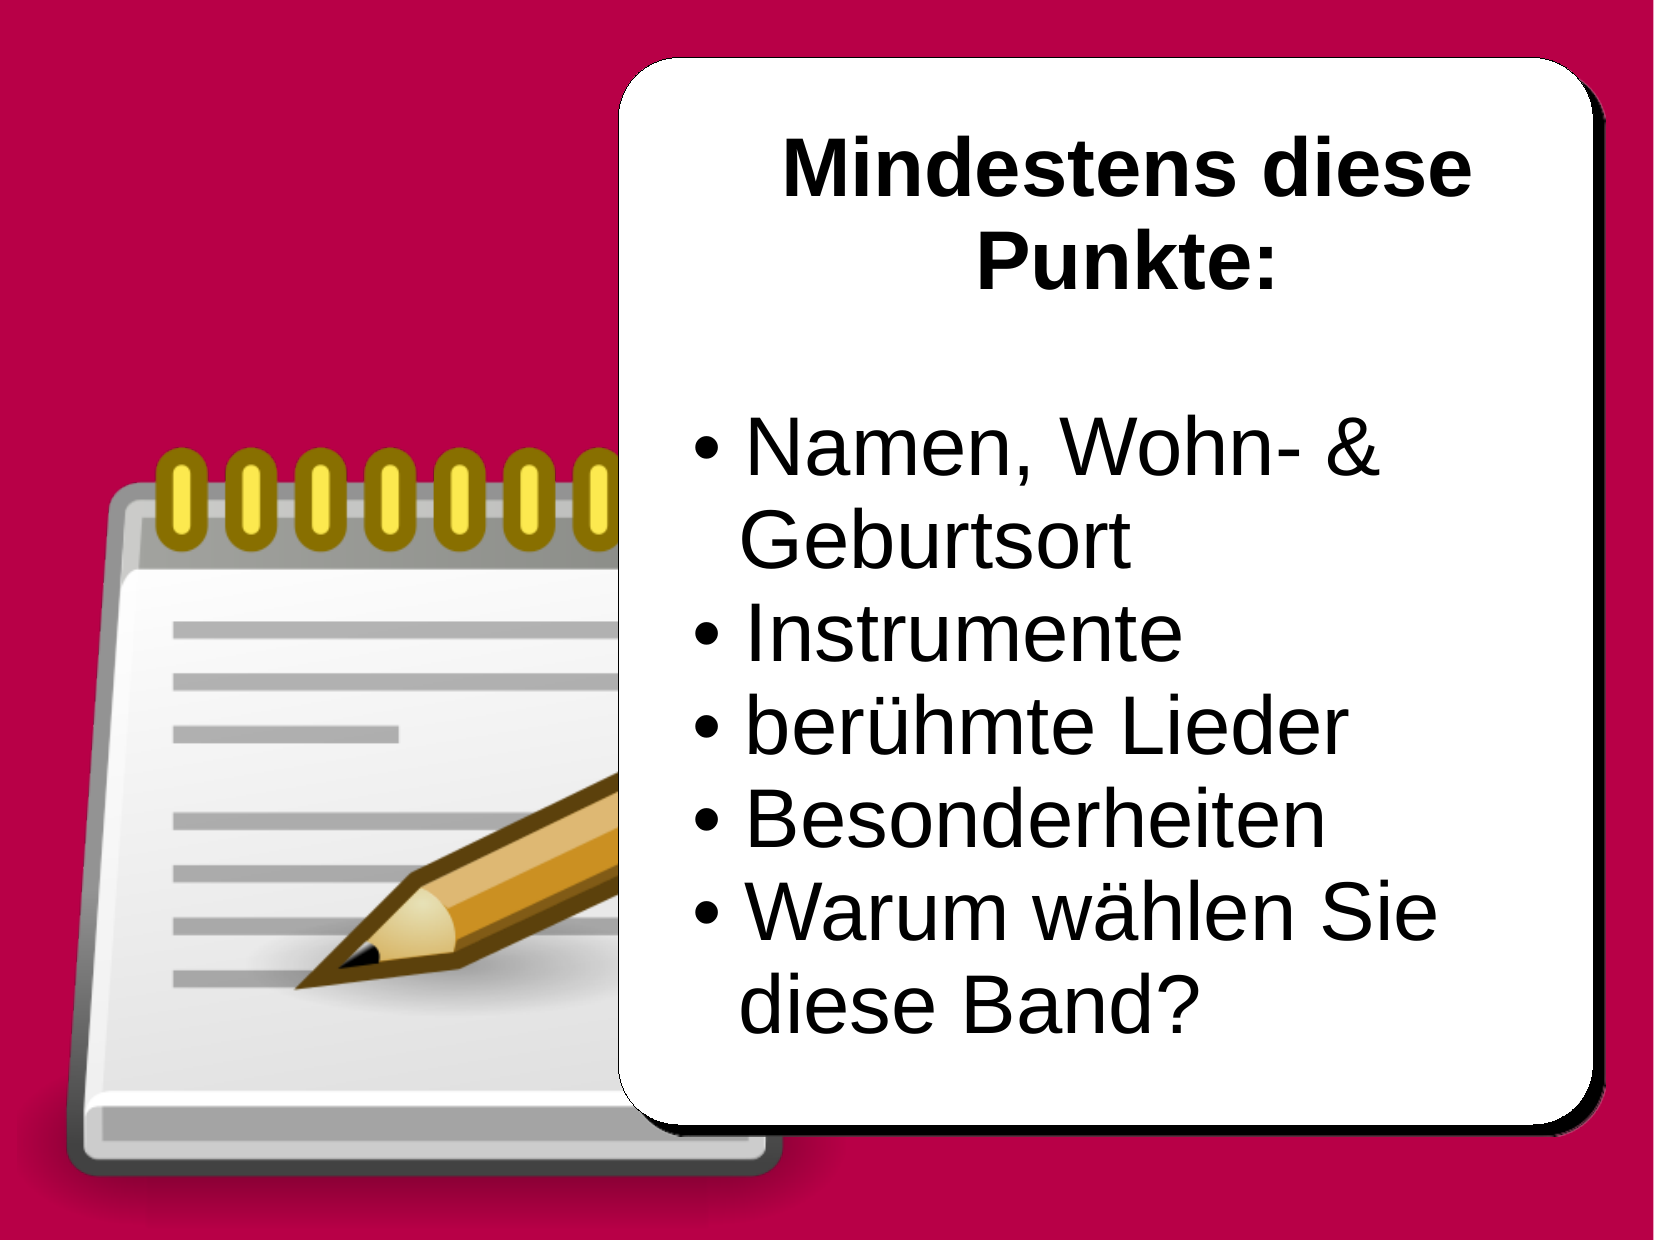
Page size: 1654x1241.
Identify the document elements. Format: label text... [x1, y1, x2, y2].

picture [17, 413, 851, 1241]
text_box [618, 57, 1594, 1126]
text_box Mindestens diese Punkte: • Namen, Wohn- & Geburtsort • Instrumente • berühmte Lieder • Besonderheiten • Warum wählen Sie diese Band? [677, 113, 1578, 1102]
